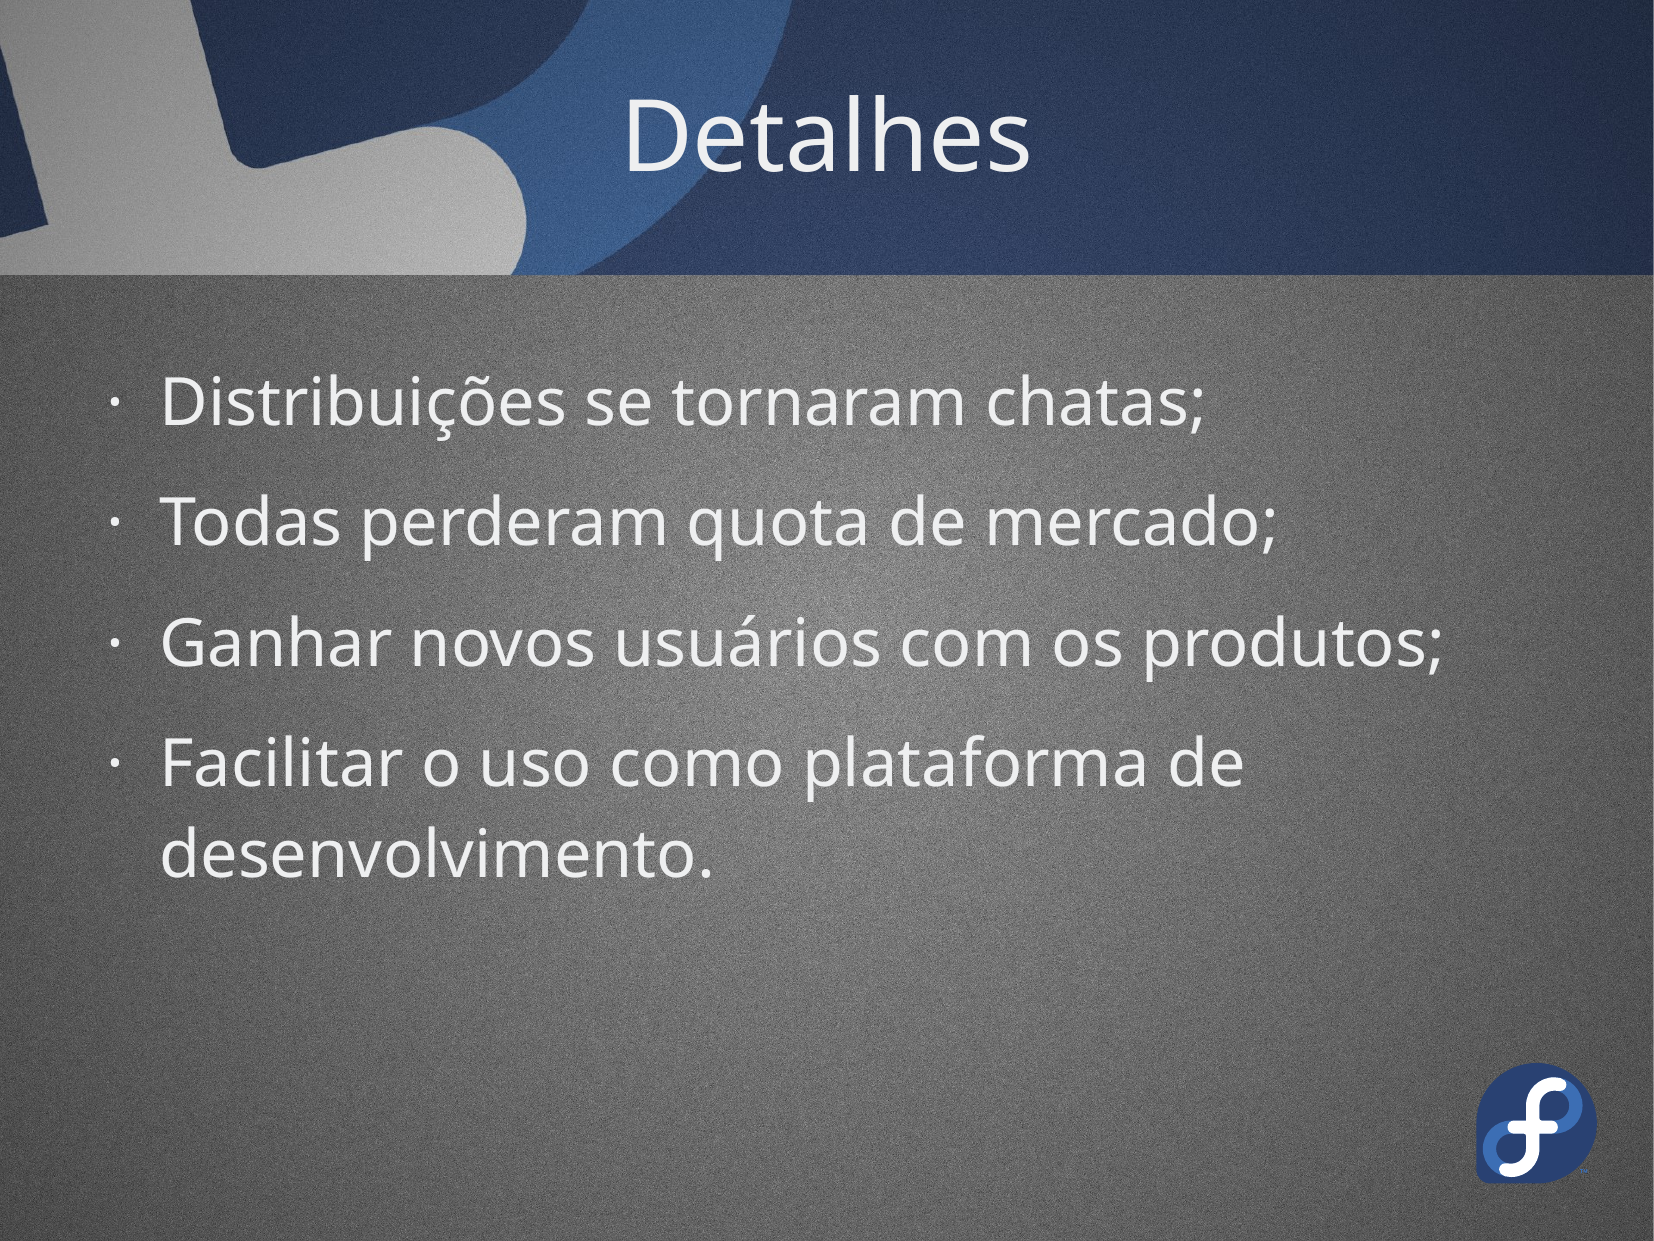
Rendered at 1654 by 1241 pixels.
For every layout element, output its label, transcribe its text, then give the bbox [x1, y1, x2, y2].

title Detalhes [88, 29, 1565, 237]
picture [0, 0, 1654, 1241]
list Distribuições se tornaram chatas; Todas perderam quota de mercado; Ganhar novos usuários com os produtos; Facilitar o uso como plataforma de desenvolvimento. [88, 354, 1565, 1063]
